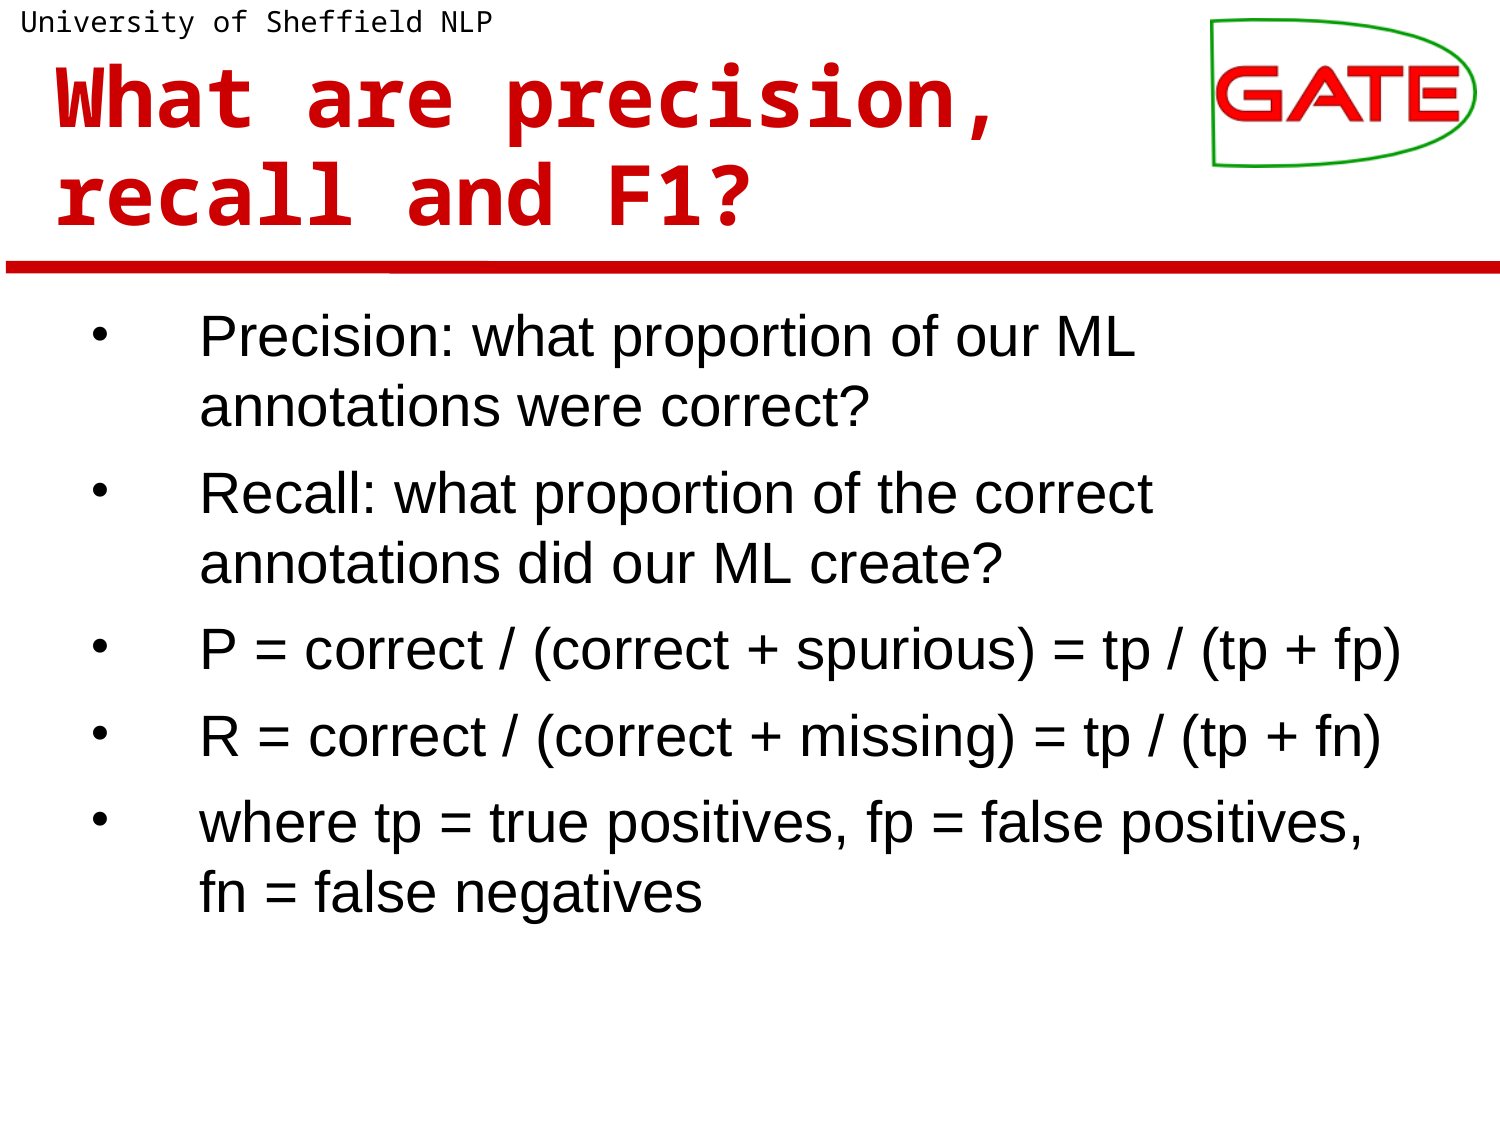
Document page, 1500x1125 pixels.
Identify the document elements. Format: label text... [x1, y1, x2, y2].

picture [1210, 18, 1477, 168]
title What are precision, recall and F1? [41, 37, 1391, 254]
list Precision: what proportion of our ML annotations were correct? Recall: what proportion of the correct annotations did our ML create? P = correct / (correct + spurious) = tp / (tp + fp) R = correct / (correct + missing) = tp / (tp + fn) where tp = true positives, fp = false positives, fn = false negatives [75, 290, 1425, 1034]
